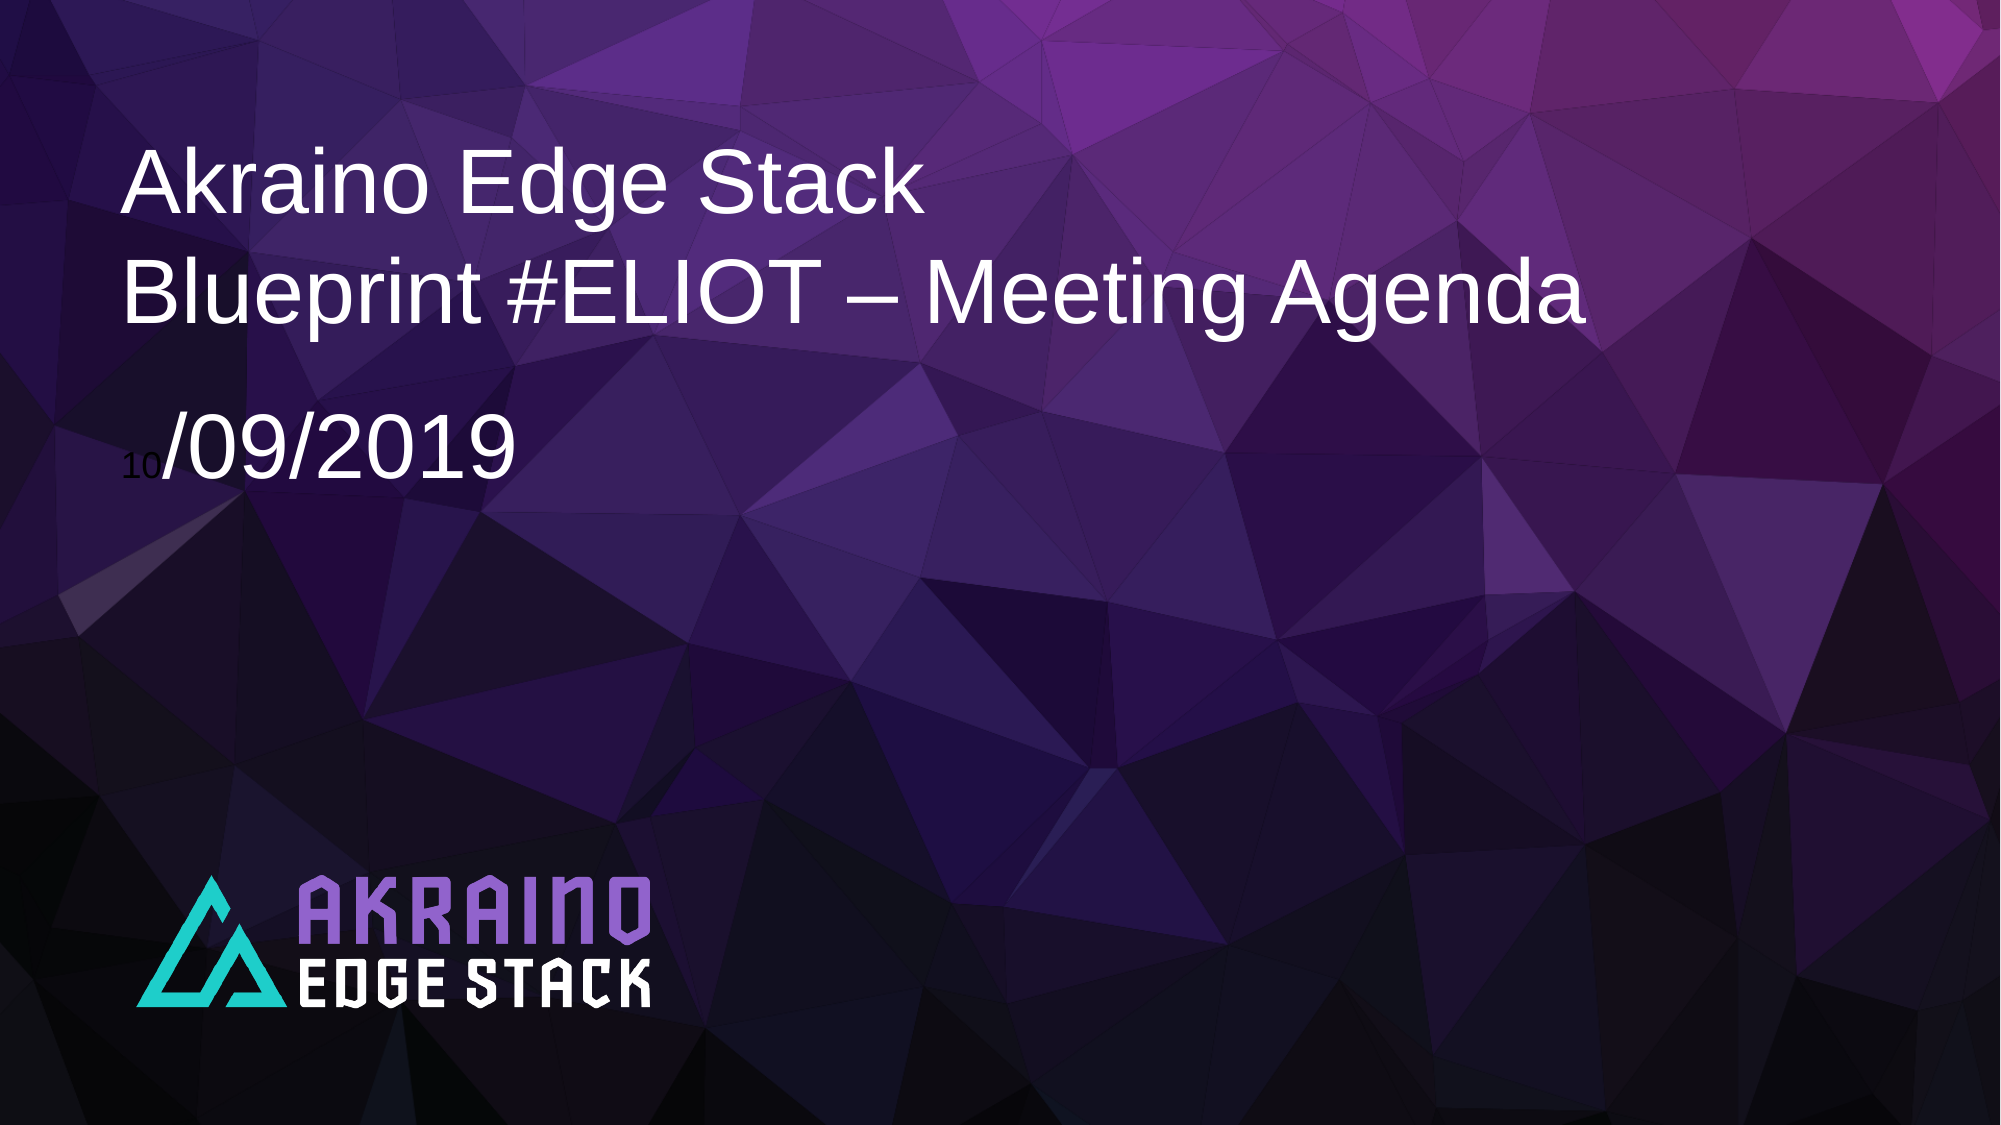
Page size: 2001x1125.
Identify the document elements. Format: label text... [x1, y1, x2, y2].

picture [0, 0, 2001, 1125]
text_box Akraino Edge Stack Blueprint #ELIOT – Meeting Agenda 10/09/2019 [106, 75, 1821, 543]
